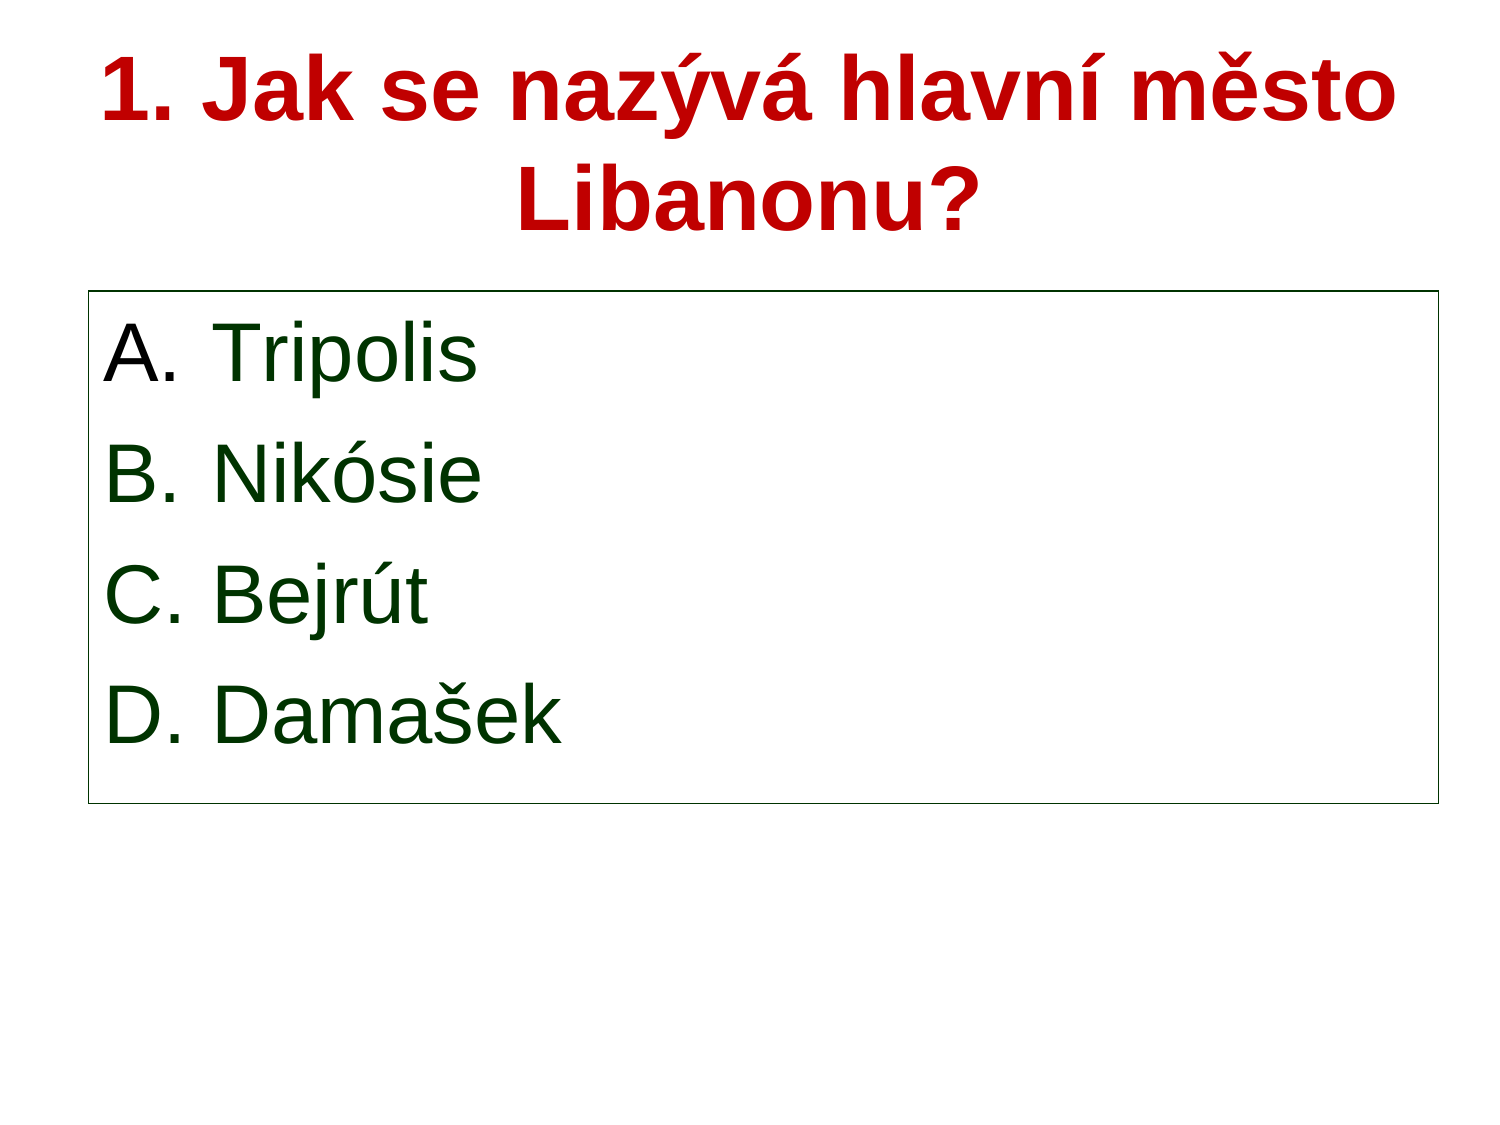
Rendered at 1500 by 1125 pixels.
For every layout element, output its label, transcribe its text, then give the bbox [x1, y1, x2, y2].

title 1. Jak se nazývá hlavní město Libanonu? [75, 21, 1426, 257]
list Tripolis Nikósie Bejrút Damašek [88, 290, 1439, 804]
